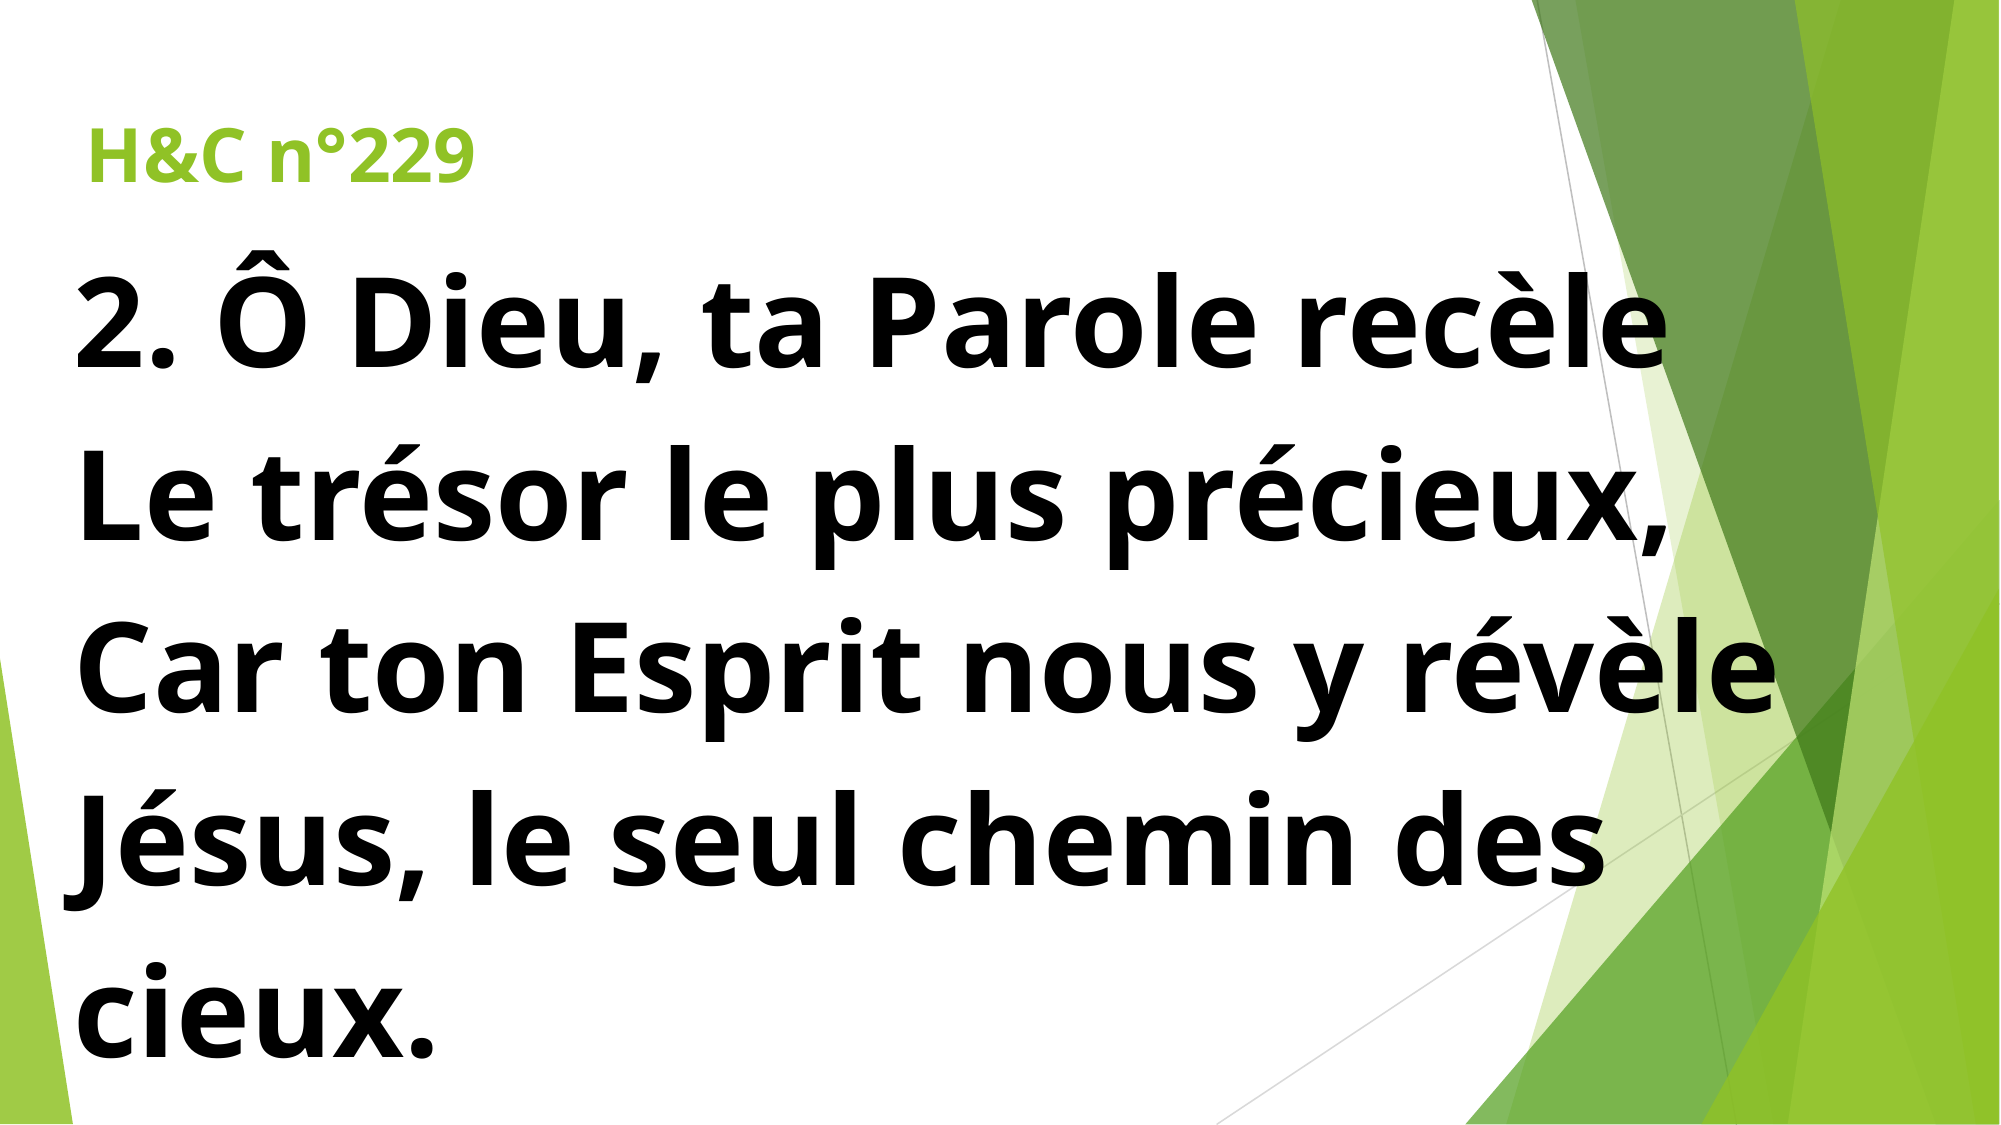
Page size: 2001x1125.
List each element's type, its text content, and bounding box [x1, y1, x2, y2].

text_box H&C n°229 [70, 99, 1522, 213]
text_box 2. Ô Dieu, ta Parole recèle Le trésor le plus précieux, Car ton Esprit nous y révèle Jésus, le seul chemin des cieux. [59, 213, 2001, 1037]
